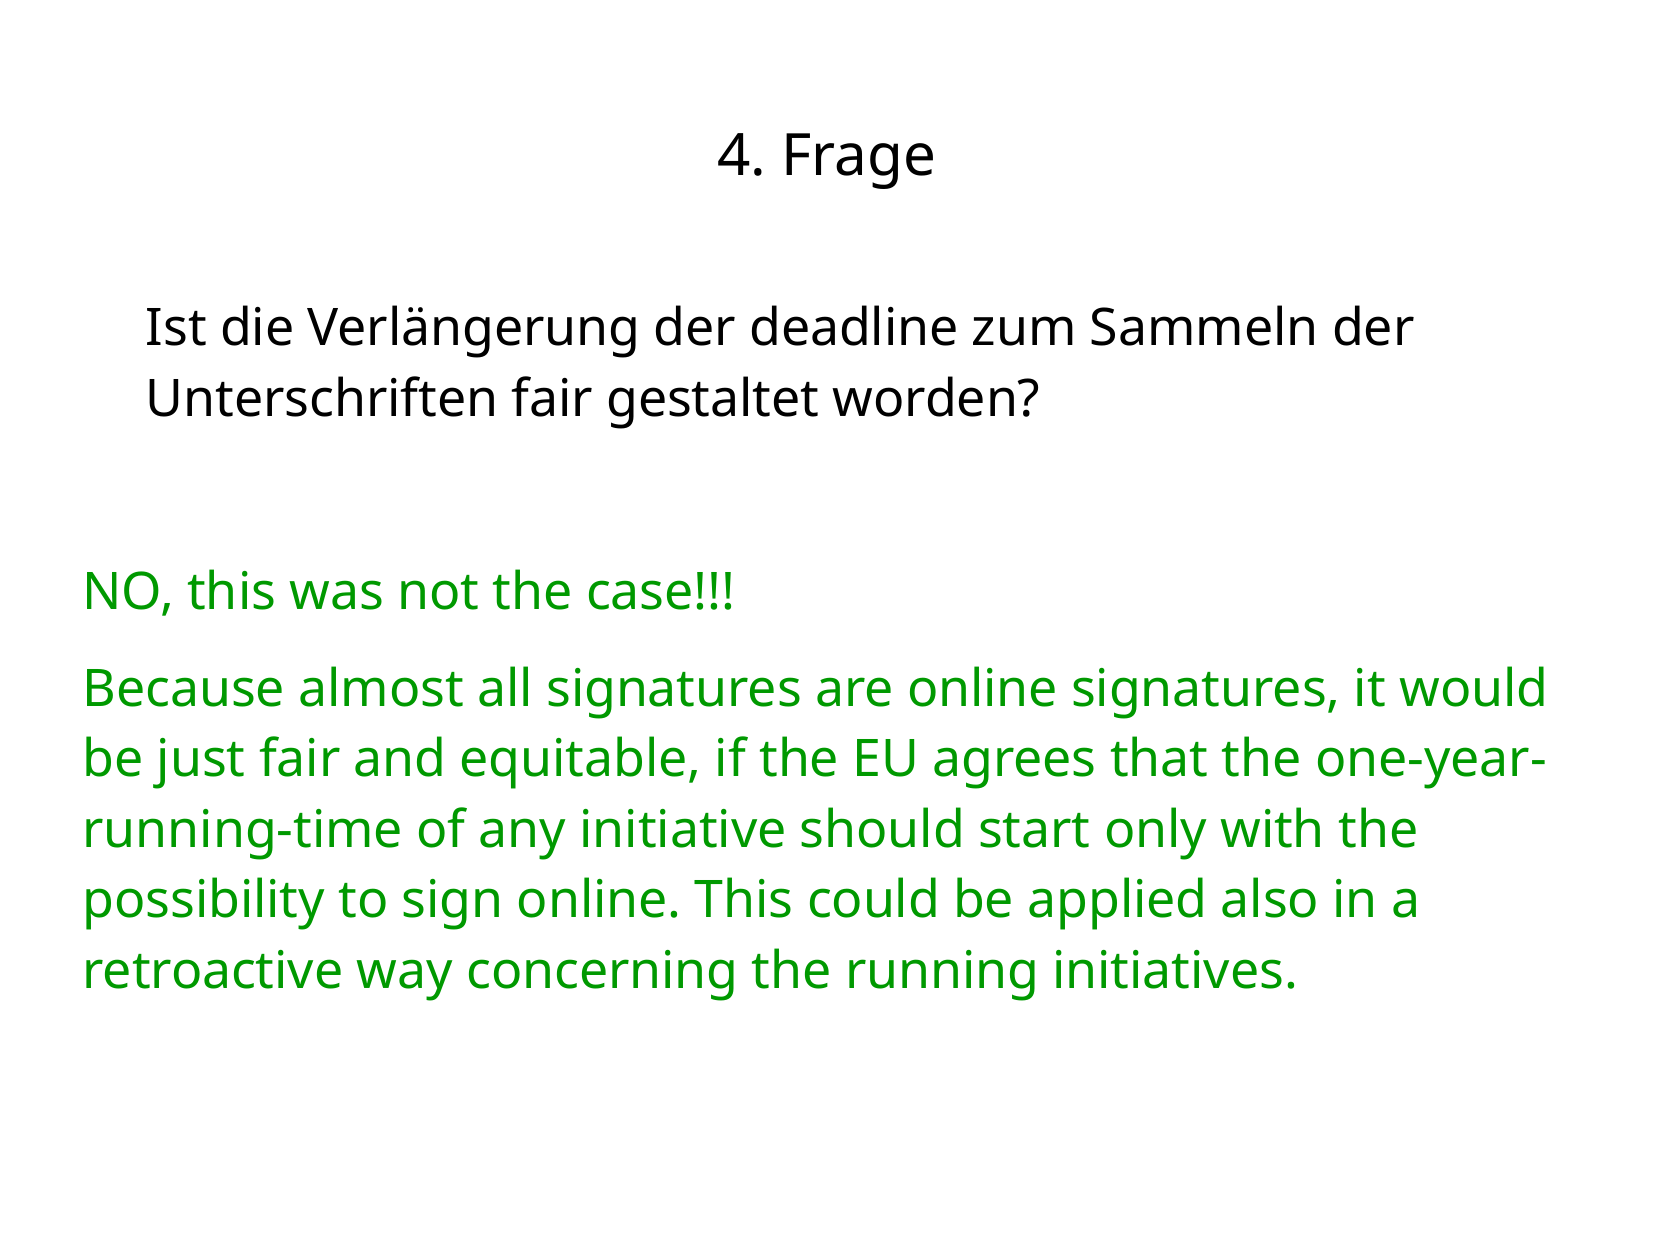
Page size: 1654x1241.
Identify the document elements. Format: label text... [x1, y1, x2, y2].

list Ist die Verlängerung der deadline zum Sammeln der Unterschriften fair gestaltet worden? NO, this was not the case!!! Because almost all signatures are online signatures, it would be just fair and equitable, if the EU agrees that the one-year-running-time of any initiative should start only with the possibility to sign online. This could be applied also in a retroactive way concerning the running initiatives. [82, 290, 1571, 1010]
title 4. Frage [82, 49, 1571, 257]
